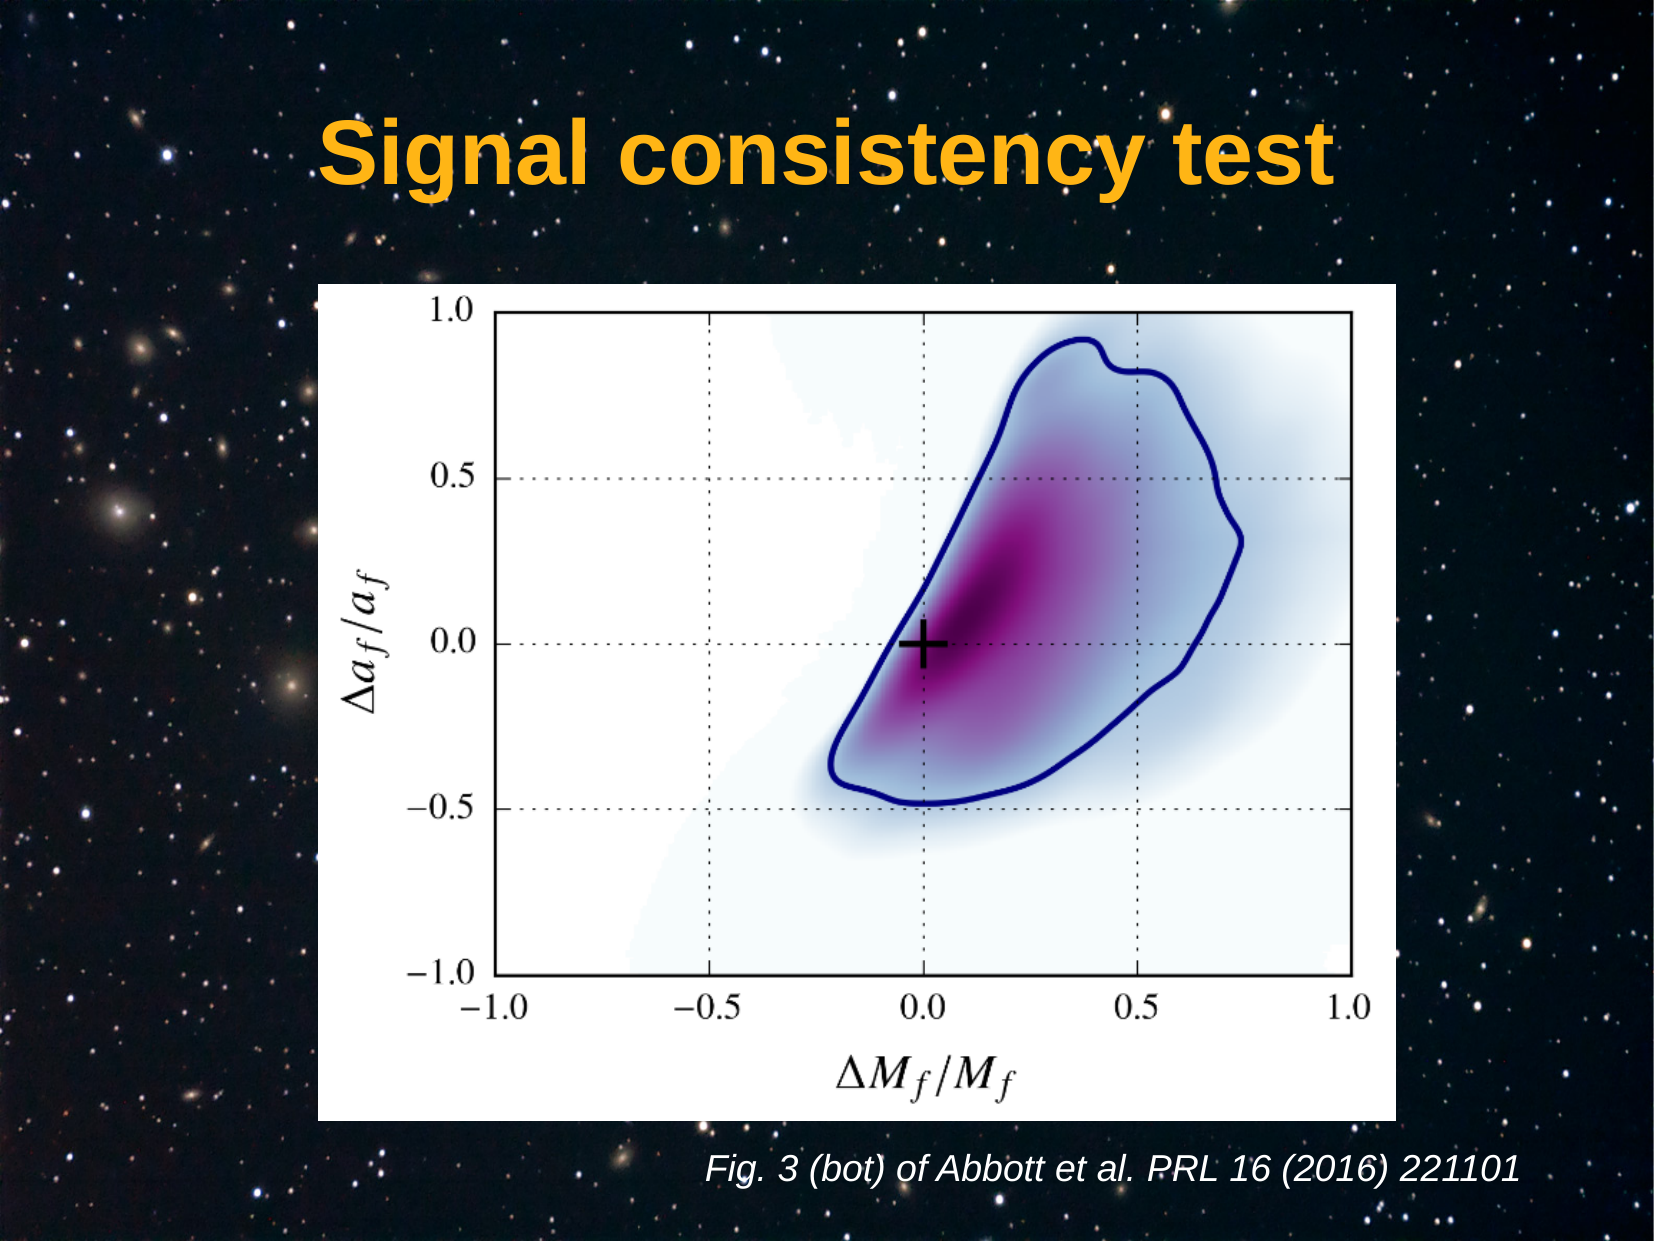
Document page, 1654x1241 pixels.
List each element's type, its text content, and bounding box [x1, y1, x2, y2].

text_box Fig. 3 (bot) of Abbott et al. PRL 16 (2016) 221101 [690, 1140, 1561, 1197]
picture [0, 0, 1654, 1241]
title Signal consistency test [82, 49, 1571, 257]
